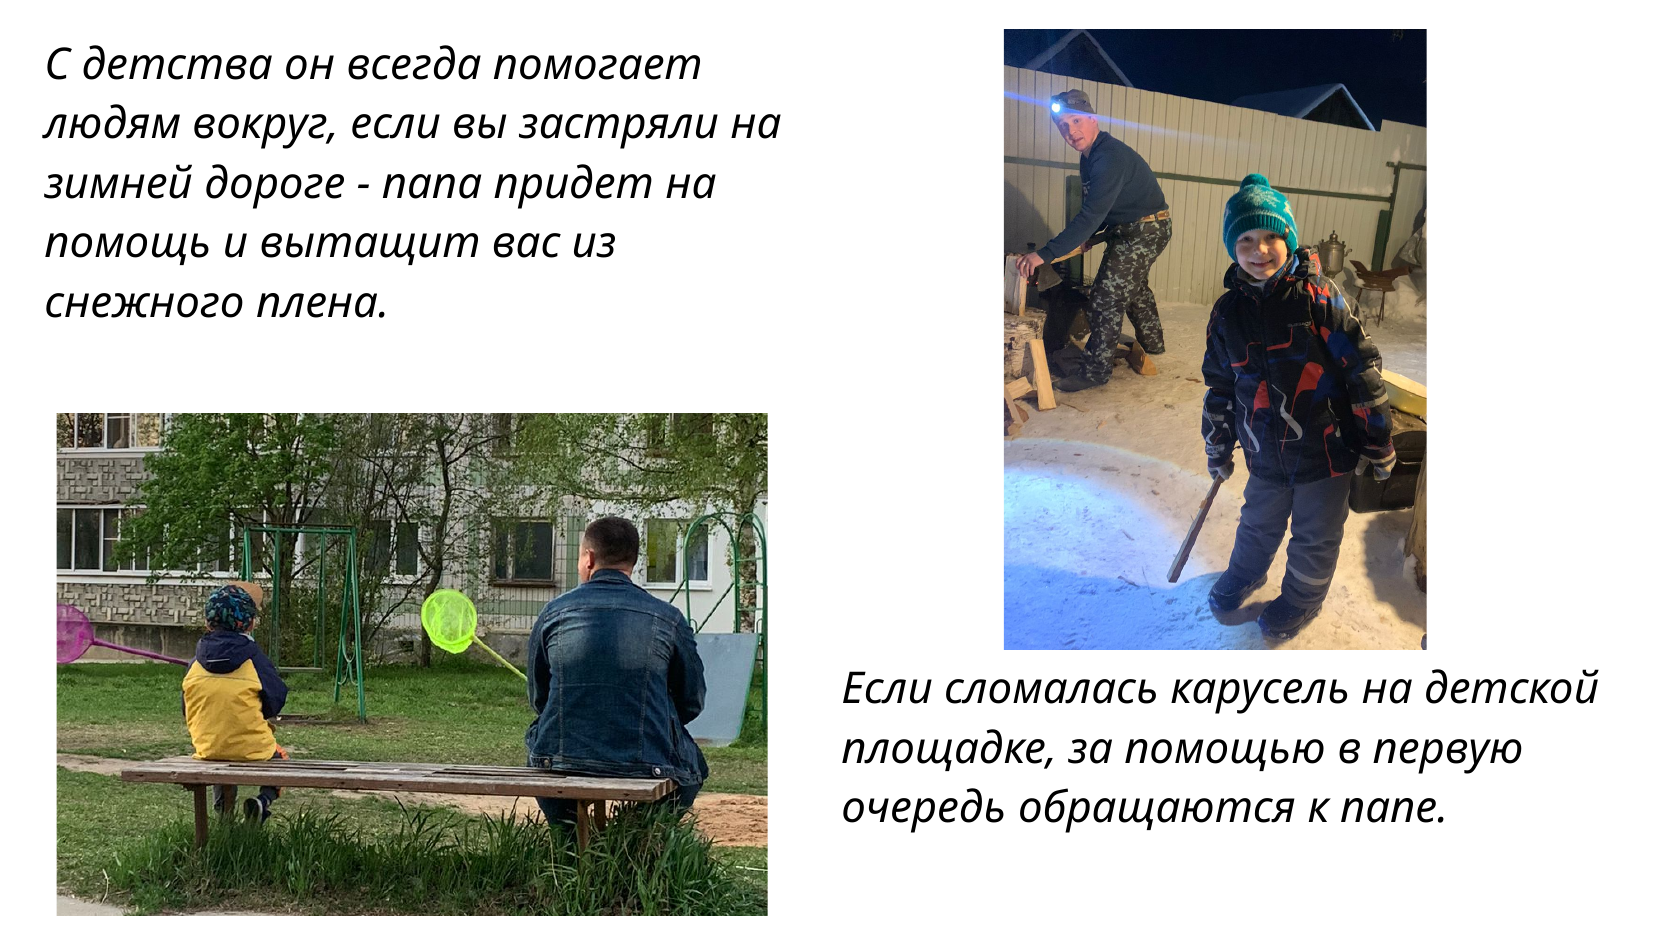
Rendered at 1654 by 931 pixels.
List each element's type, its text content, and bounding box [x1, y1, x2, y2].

picture [1003, 29, 1427, 650]
text_box С детства он всегда помогает людям вокруг, если вы застряли на зимней дороге - папа придет на помощь и вытащит вас из снежного плена. [29, 25, 839, 473]
picture [56, 413, 768, 916]
text_box Если сломалась карусель на детской площадке, за помощью в первую очередь обращаются к папе. [826, 649, 1625, 912]
